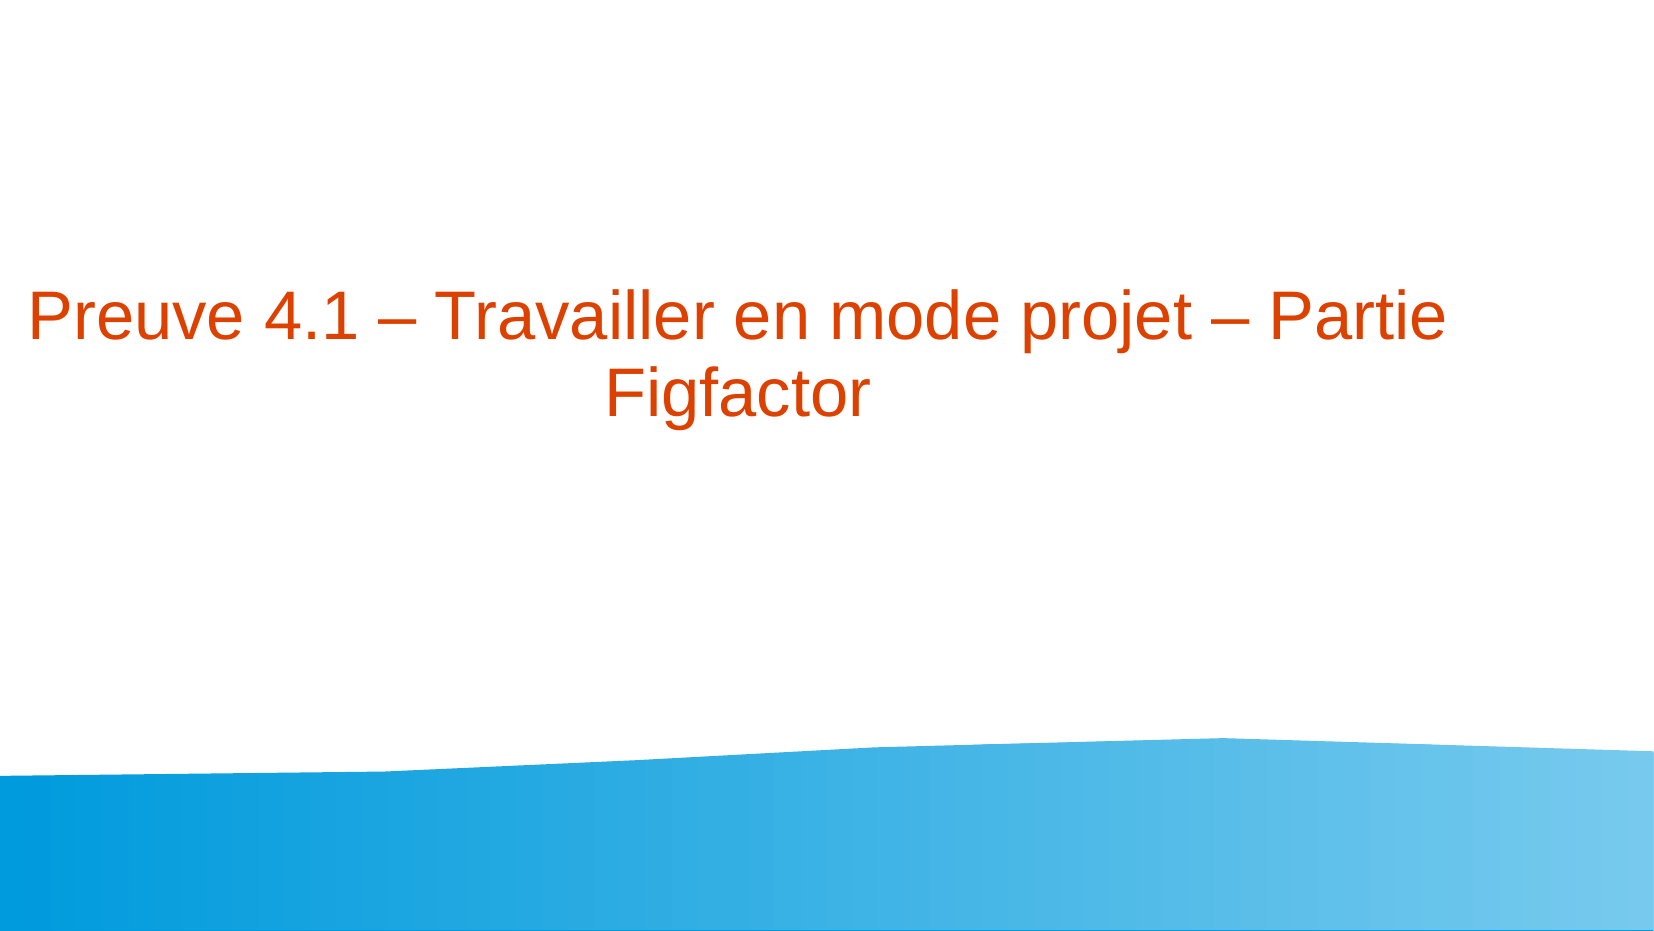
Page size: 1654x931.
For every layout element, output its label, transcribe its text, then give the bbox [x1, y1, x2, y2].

title Preuve 4.1 – Travailler en mode projet – Partie Figfactor [0, 265, 1477, 443]
